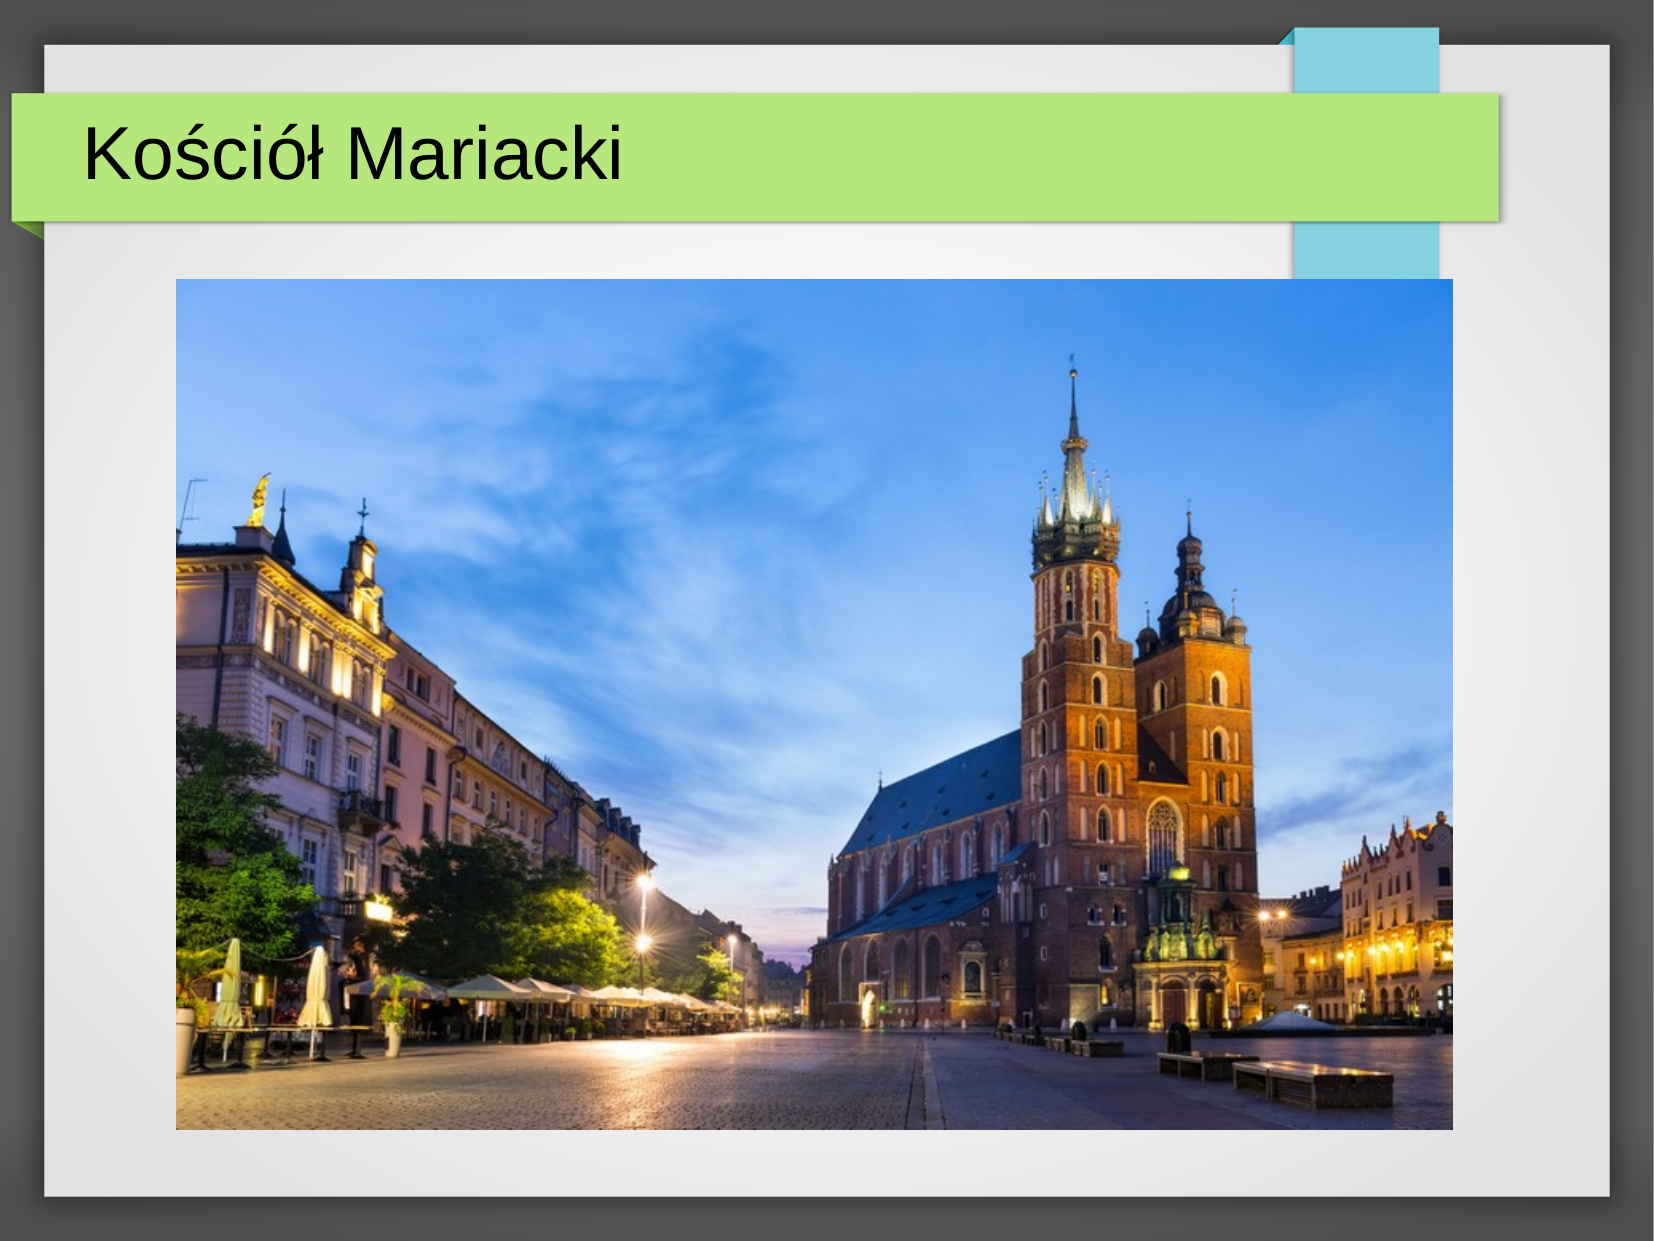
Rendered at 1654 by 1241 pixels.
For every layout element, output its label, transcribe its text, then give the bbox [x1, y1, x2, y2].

title Kościół Mariacki [82, 94, 1264, 213]
picture [0, 0, 1654, 1241]
